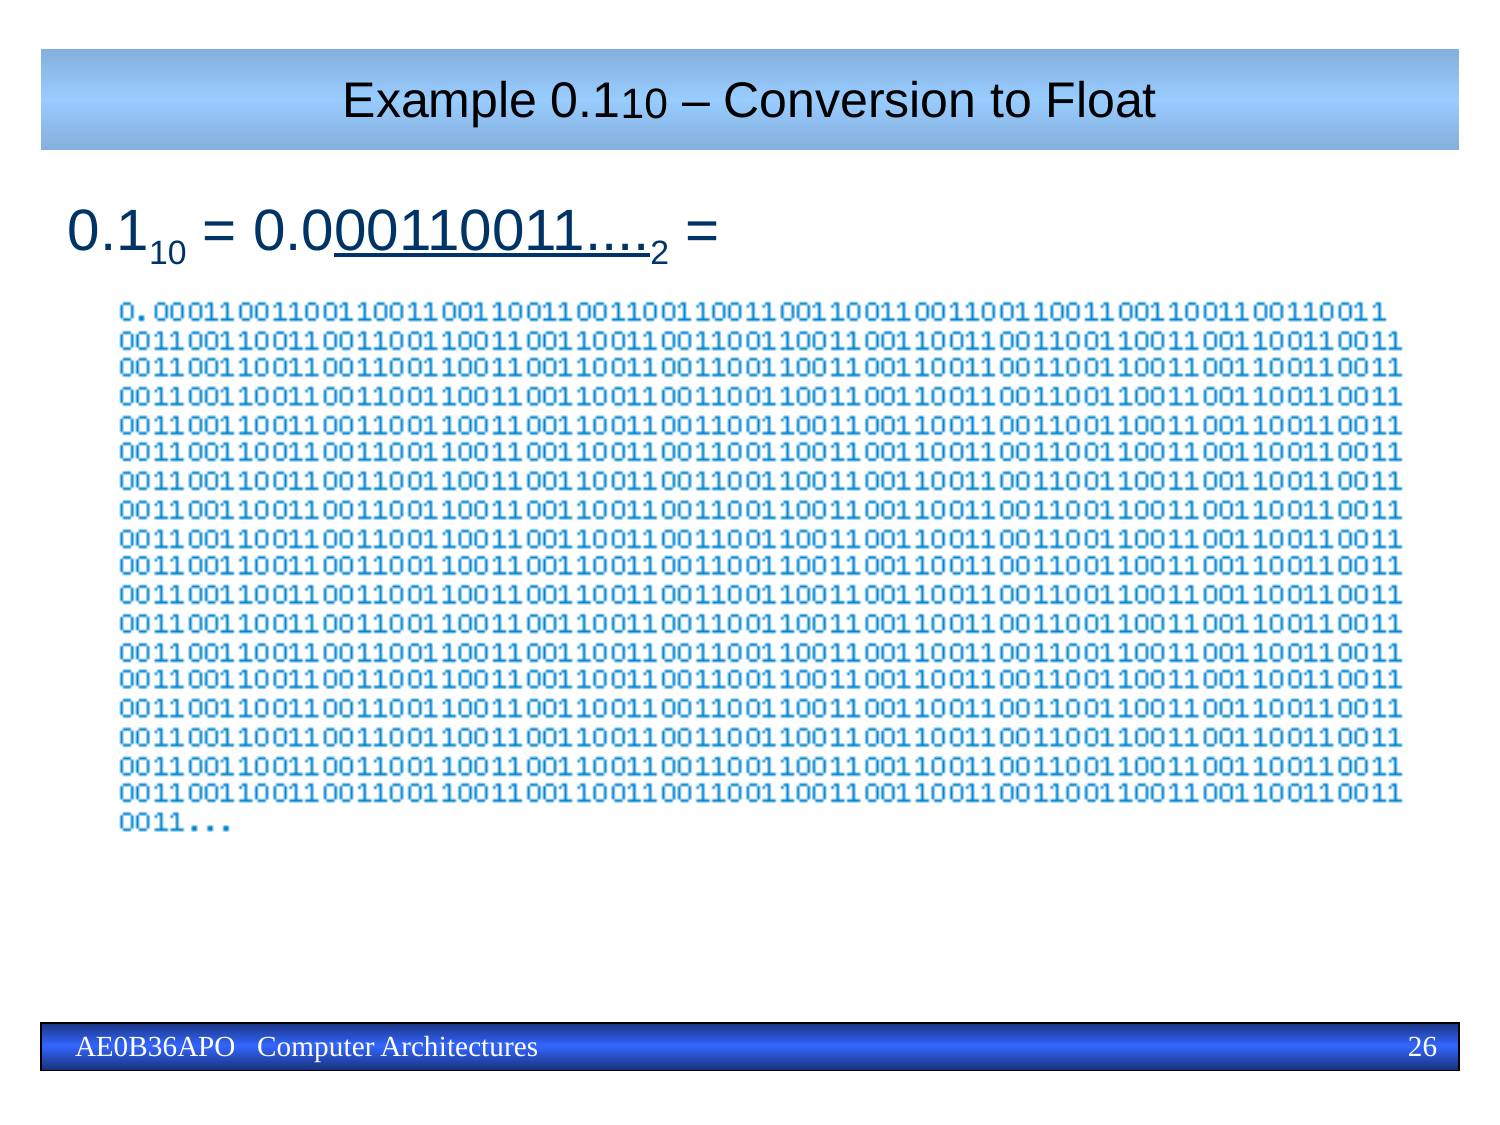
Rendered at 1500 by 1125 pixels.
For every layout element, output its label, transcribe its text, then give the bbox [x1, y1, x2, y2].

title Example 0.110 – Conversion to Float [41, 49, 1459, 150]
text_box 0.110 = 0.000110011....2 = [53, 184, 1441, 379]
picture [100, 290, 1424, 862]
